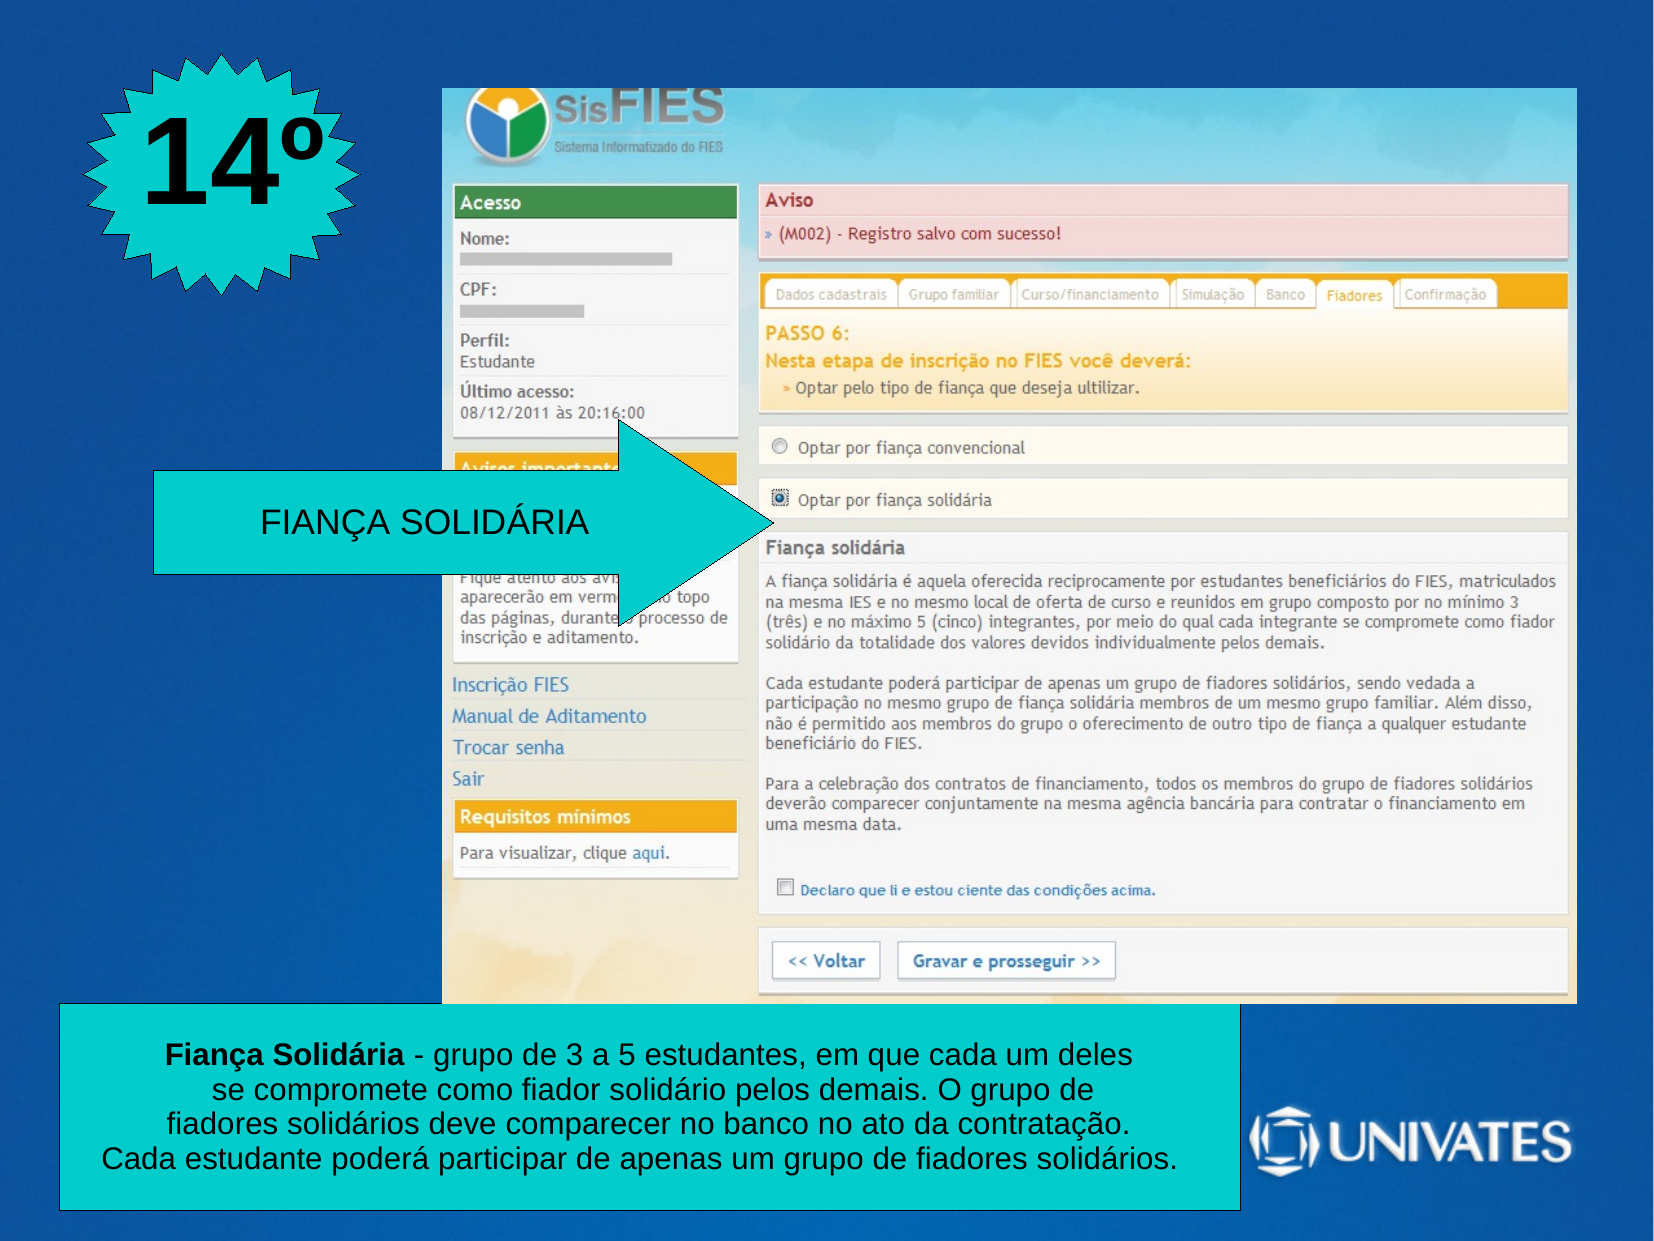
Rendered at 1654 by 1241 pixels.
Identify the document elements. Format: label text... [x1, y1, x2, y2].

title 14º [112, 59, 355, 266]
text_box FIANÇA SOLIDÁRIA [153, 419, 774, 627]
text_box [355, 171, 361, 178]
text_box [101, 216, 112, 235]
text_box [217, 53, 226, 59]
text_box [151, 266, 291, 296]
text_box [82, 135, 112, 212]
text_box Fiança Solidária - grupo de 3 a 5 estudantes, em que cada um deles se compromete como fiador solidário pelos demais. O grupo de fiadores solidários deve comparecer no banco no ato da contratação. Cada estudante poderá participar de apenas um grupo de fiadores solidários. [59, 1003, 1241, 1211]
picture [0, 0, 1654, 1241]
text_box [101, 113, 112, 131]
